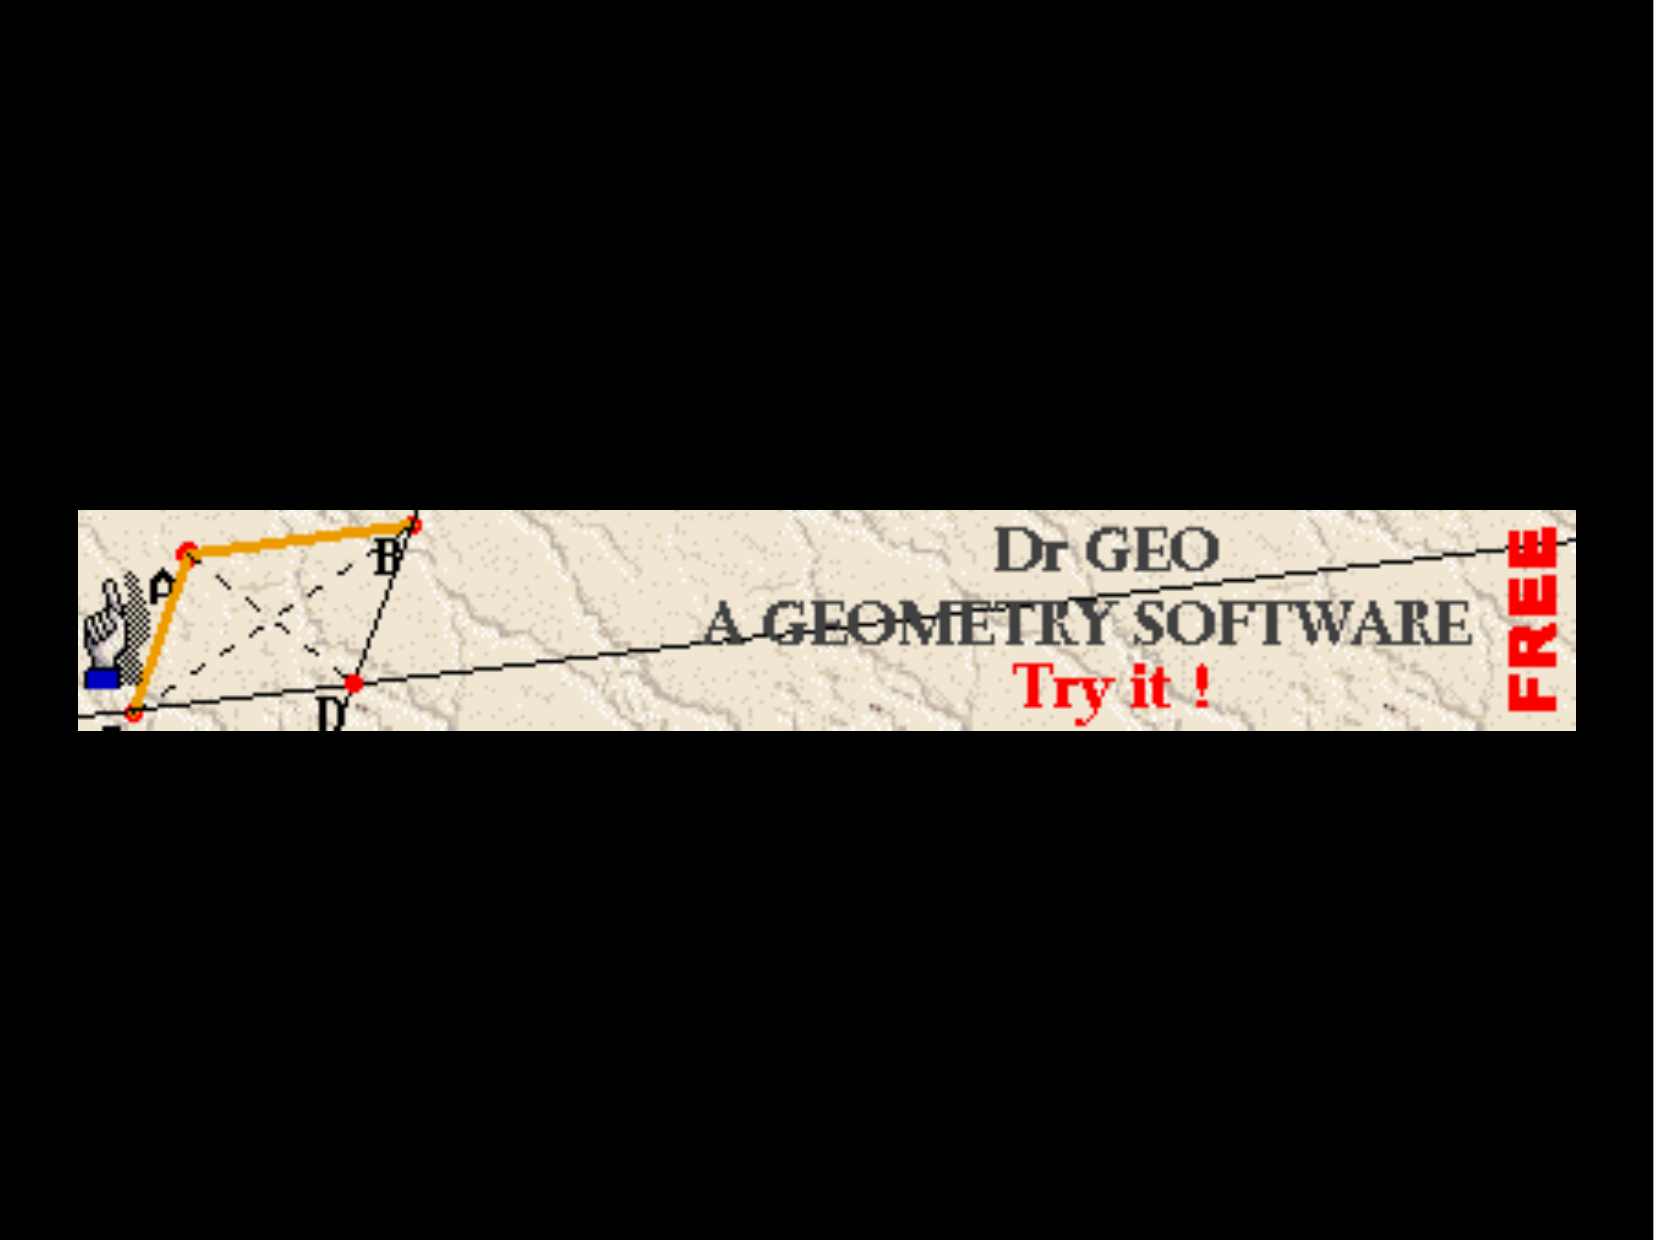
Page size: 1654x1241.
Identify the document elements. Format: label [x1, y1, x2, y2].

picture [78, 510, 1576, 731]
